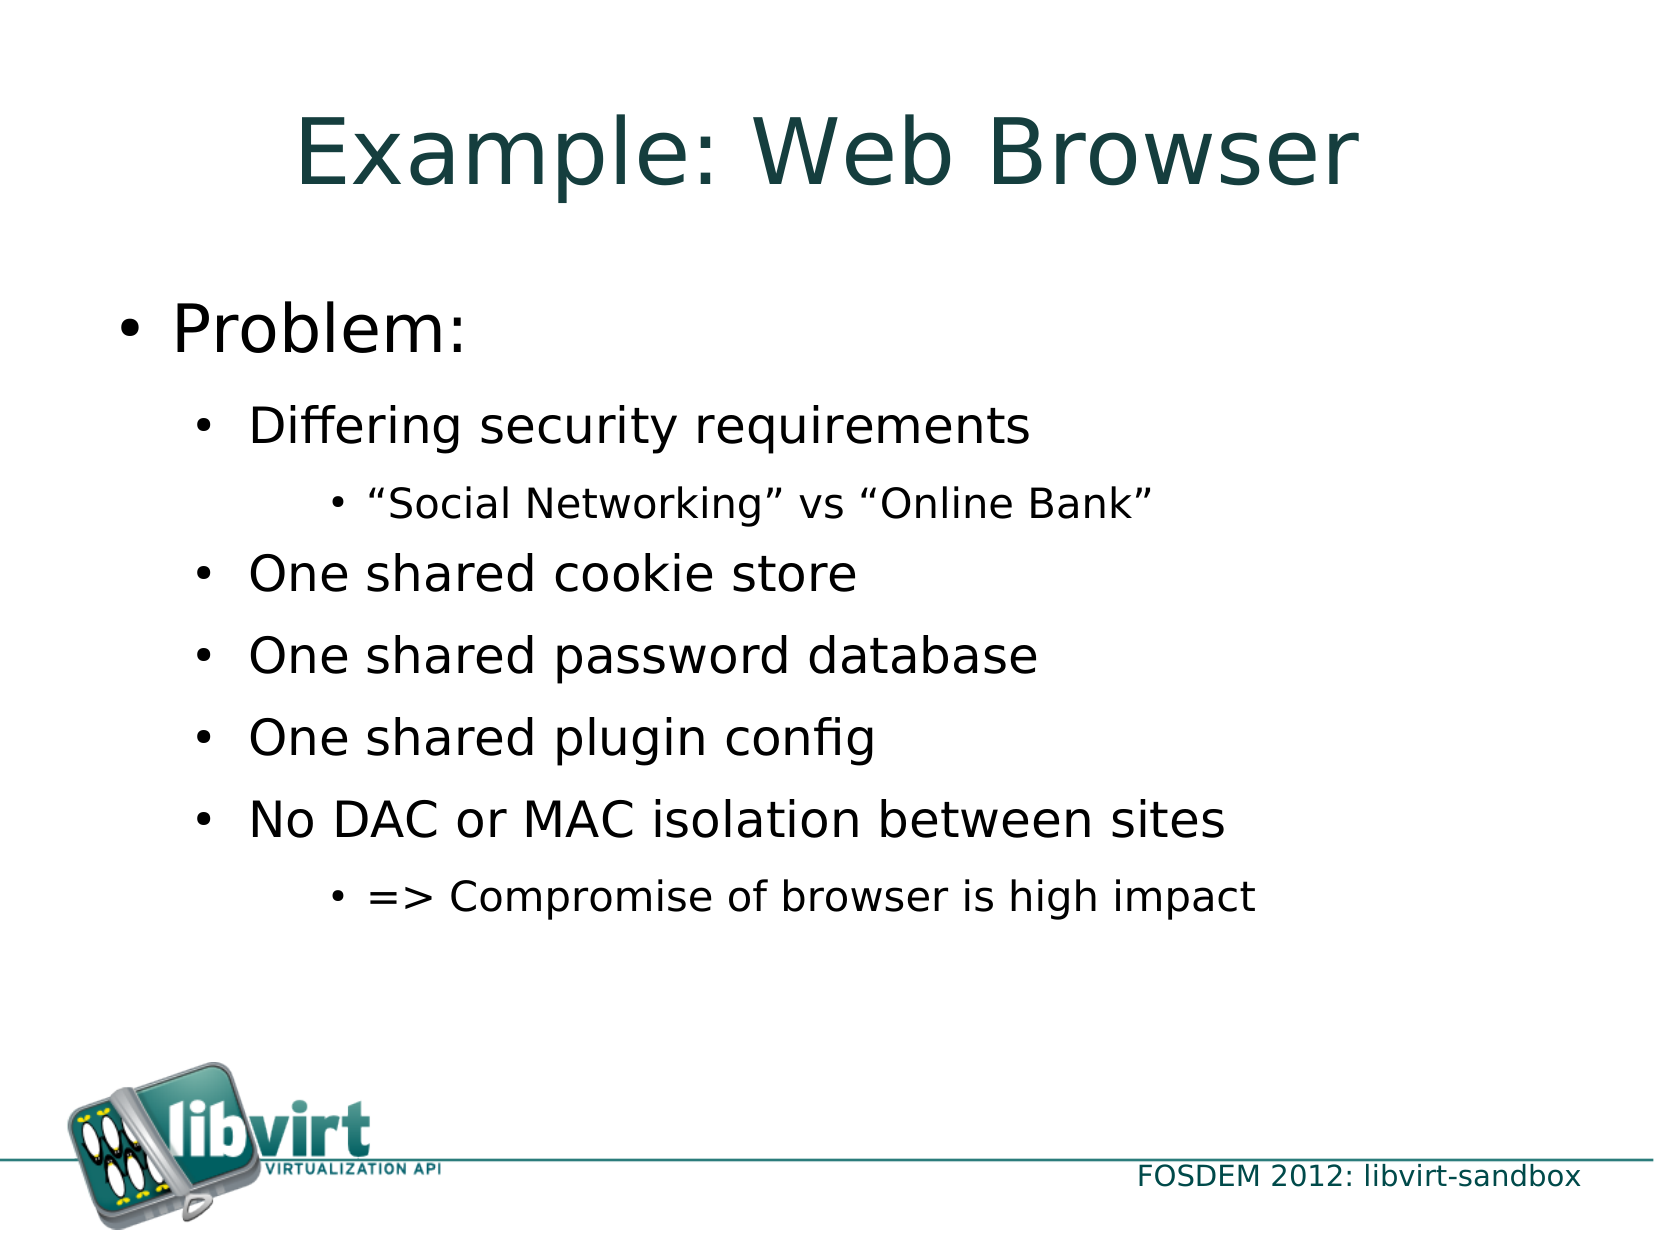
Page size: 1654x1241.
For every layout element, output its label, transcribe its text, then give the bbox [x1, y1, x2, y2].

picture [0, 1062, 1654, 1230]
text_box FOSDEM 2012: libvirt-sandbox [1122, 1151, 1654, 1211]
list Problem: Differing security requirements “Social Networking” vs “Online Bank” One shared cookie store One shared password database One shared plugin config No DAC or MAC isolation between sites => Compromise of browser is high impact [82, 290, 1571, 1062]
title Example: Web Browser [82, 49, 1571, 257]
